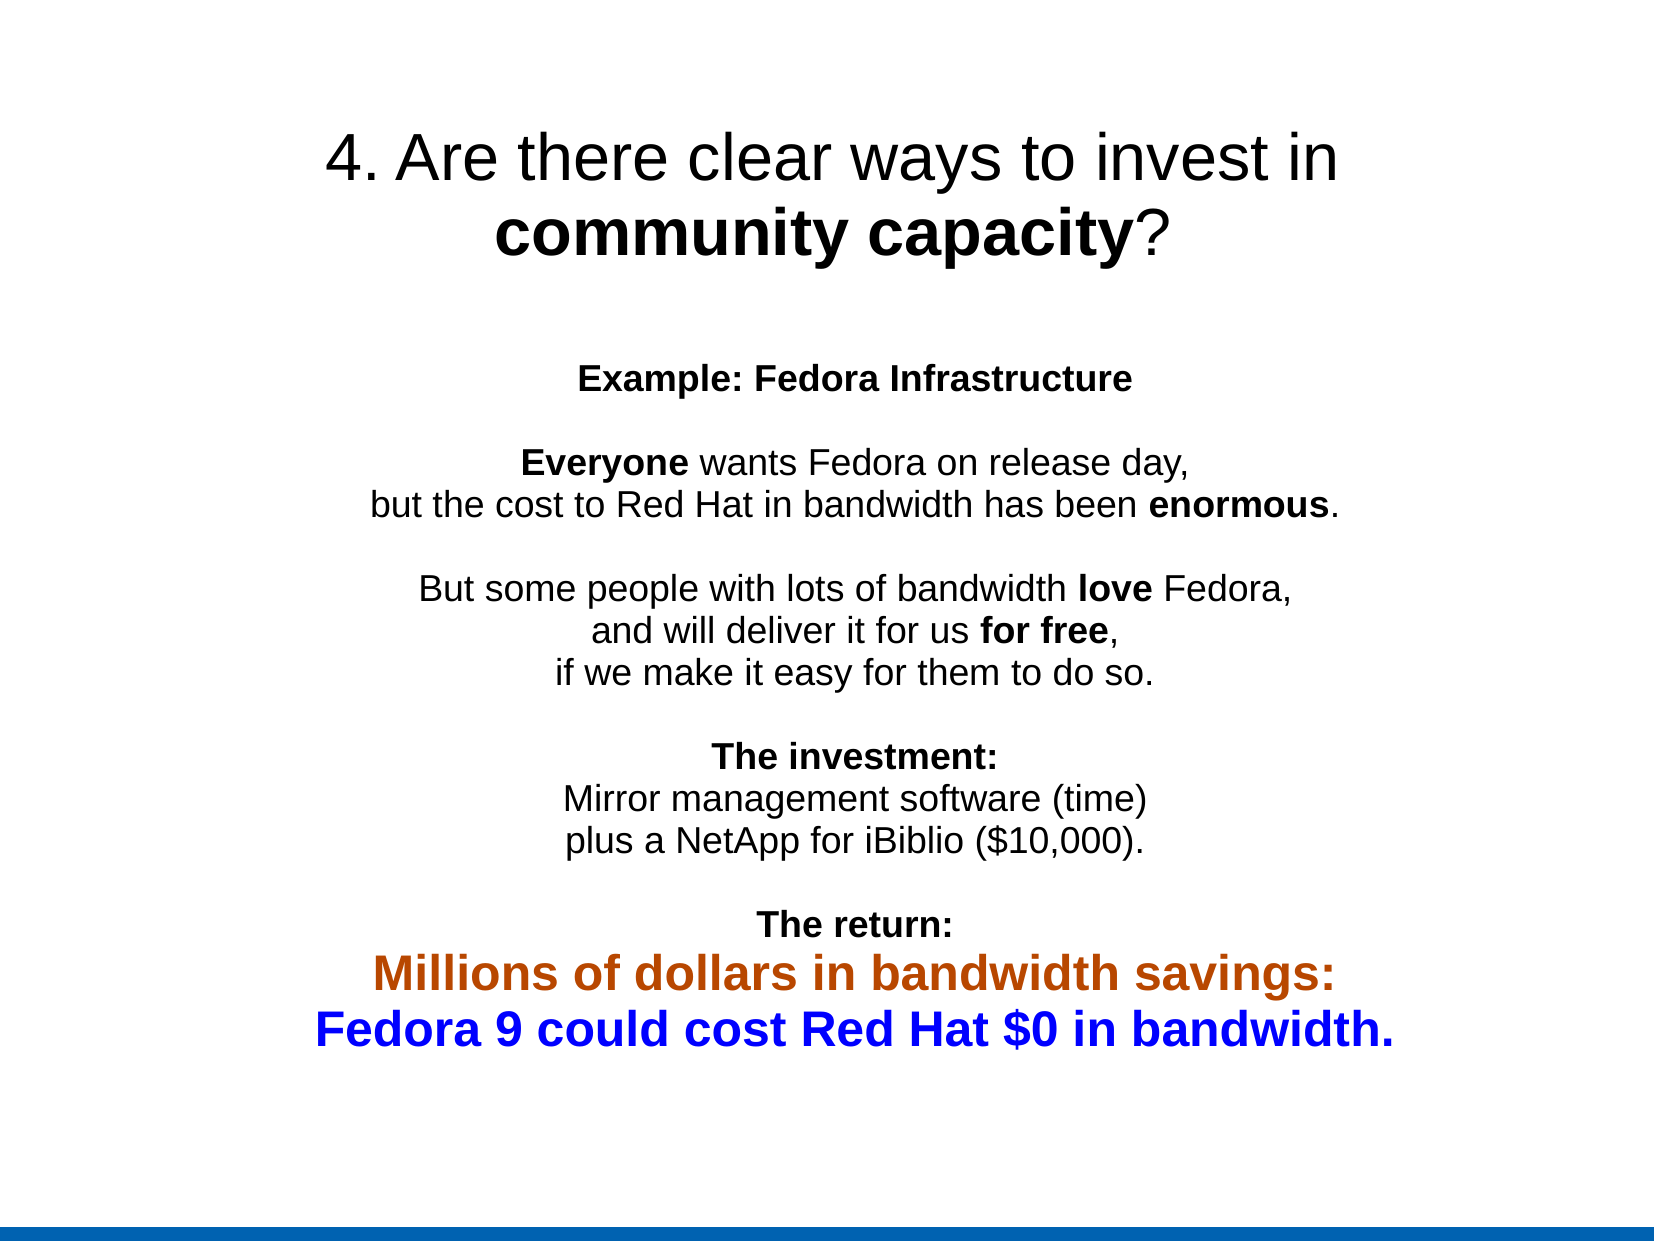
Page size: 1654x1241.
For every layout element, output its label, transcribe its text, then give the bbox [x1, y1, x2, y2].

text_box 4. Are there clear ways to invest in community capacity? [128, 112, 1538, 277]
text_box Example: Fedora Infrastructure Everyone wants Fedora on release day, but the cost to Red Hat in bandwidth has been enormous. But some people with lots of bandwidth love Fedora, and will deliver it for us for free, if we make it easy for them to do so. The investment: Mirror management software (time) plus a NetApp for iBiblio ($10,000). The return: Millions of dollars in bandwidth savings: Fedora 9 could cost Red Hat $0 in bandwidth. [300, 350, 1412, 1065]
